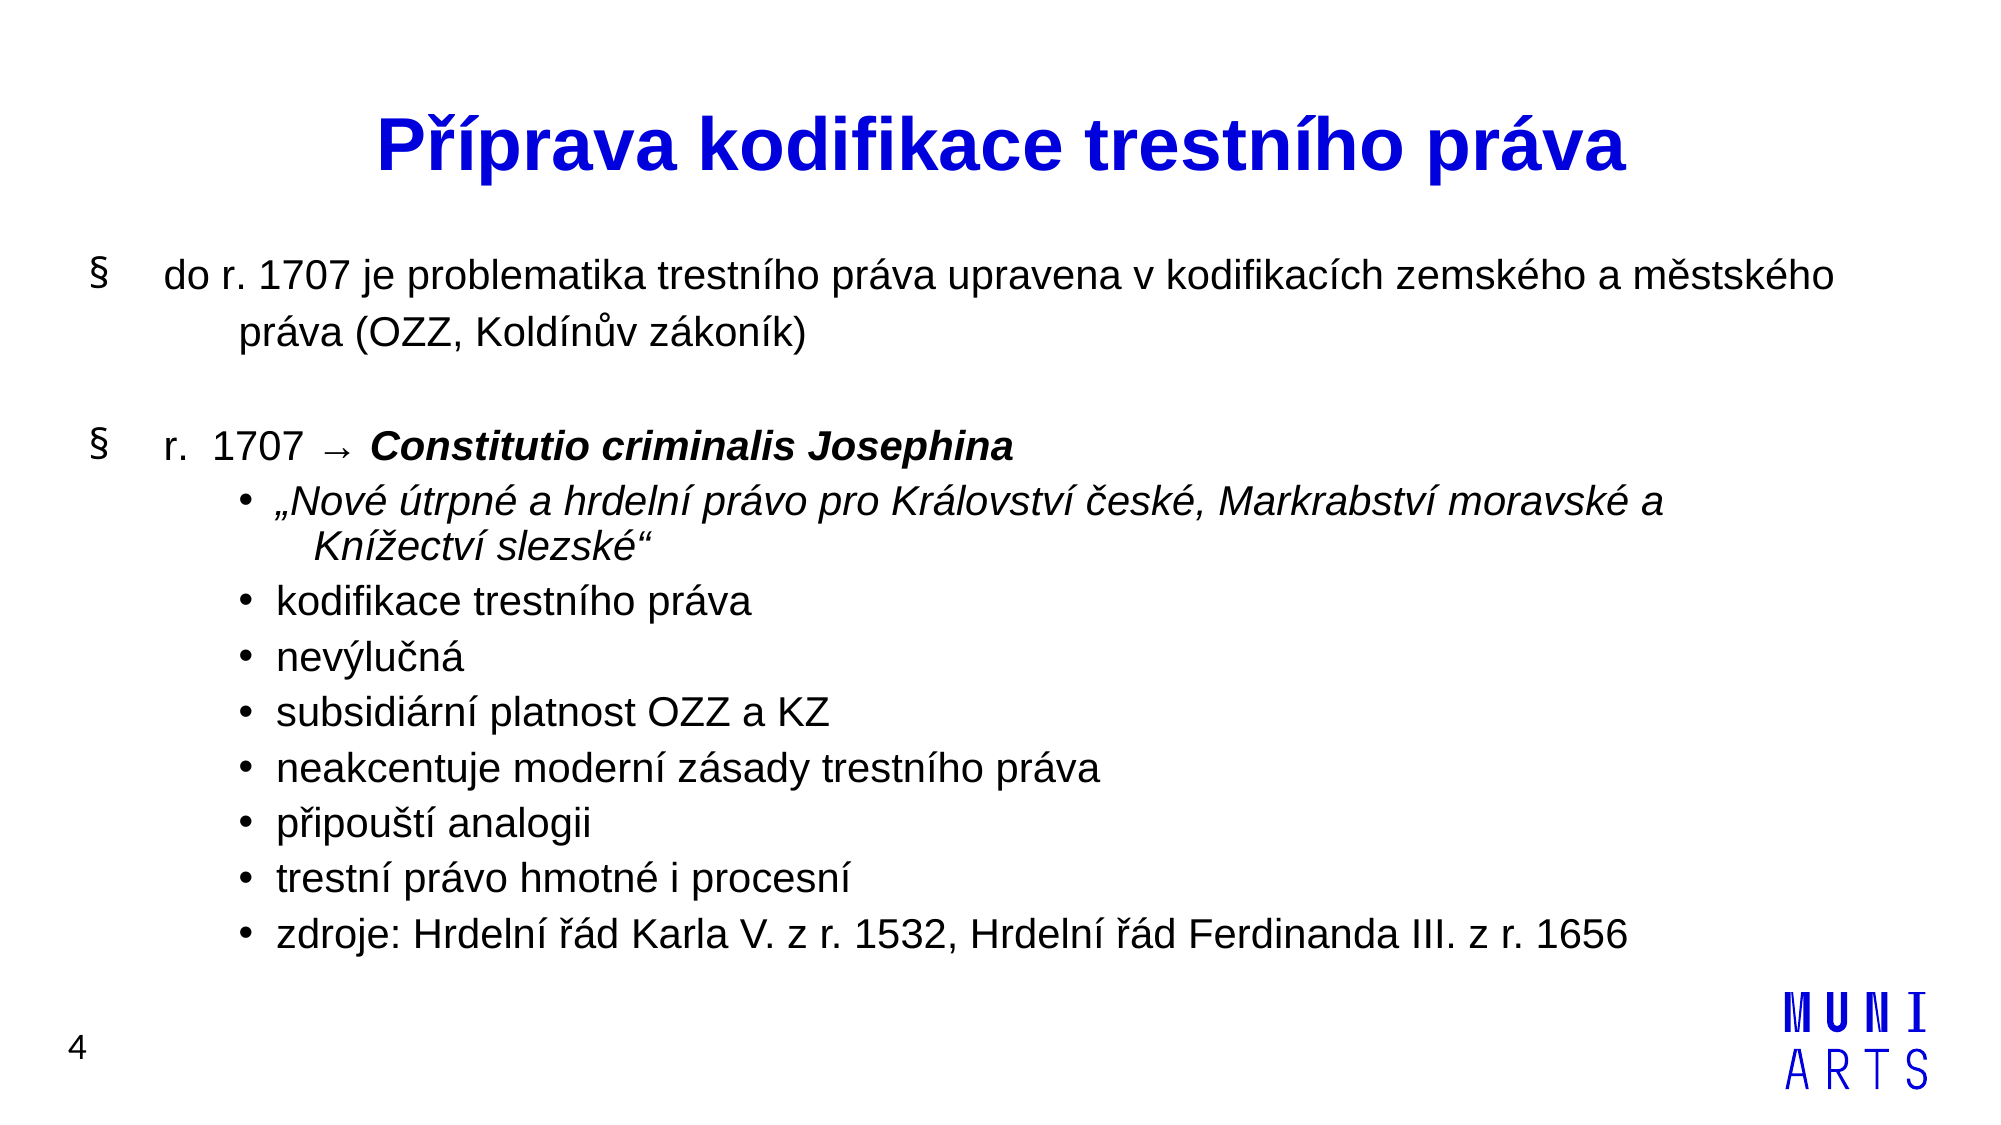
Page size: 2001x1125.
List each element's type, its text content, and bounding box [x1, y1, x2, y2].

title Příprava kodifikace trestního práva [109, 101, 1895, 176]
text_box 2 [67, 1021, 110, 1063]
list do r. 1707 je problematika trestního práva upravena v kodifikacích zemského a městského práva (OZZ, Koldínův zákoník) r. 1707 → Constitutio criminalis Josephina „Nové útrpné a hrdelní právo pro Království české, Markrabství moravské a Knížectví slezské“ kodifikace trestního práva nevýlučná subsidiární platnost OZZ a KZ neakcentuje moderní zásady trestního práva připouští analogii trestní právo hmotné i procesní zdroje: Hrdelní řád Karla V. z r. 1532, Hrdelní řád Ferdinanda III. z r. 1656 [88, 240, 1839, 1061]
